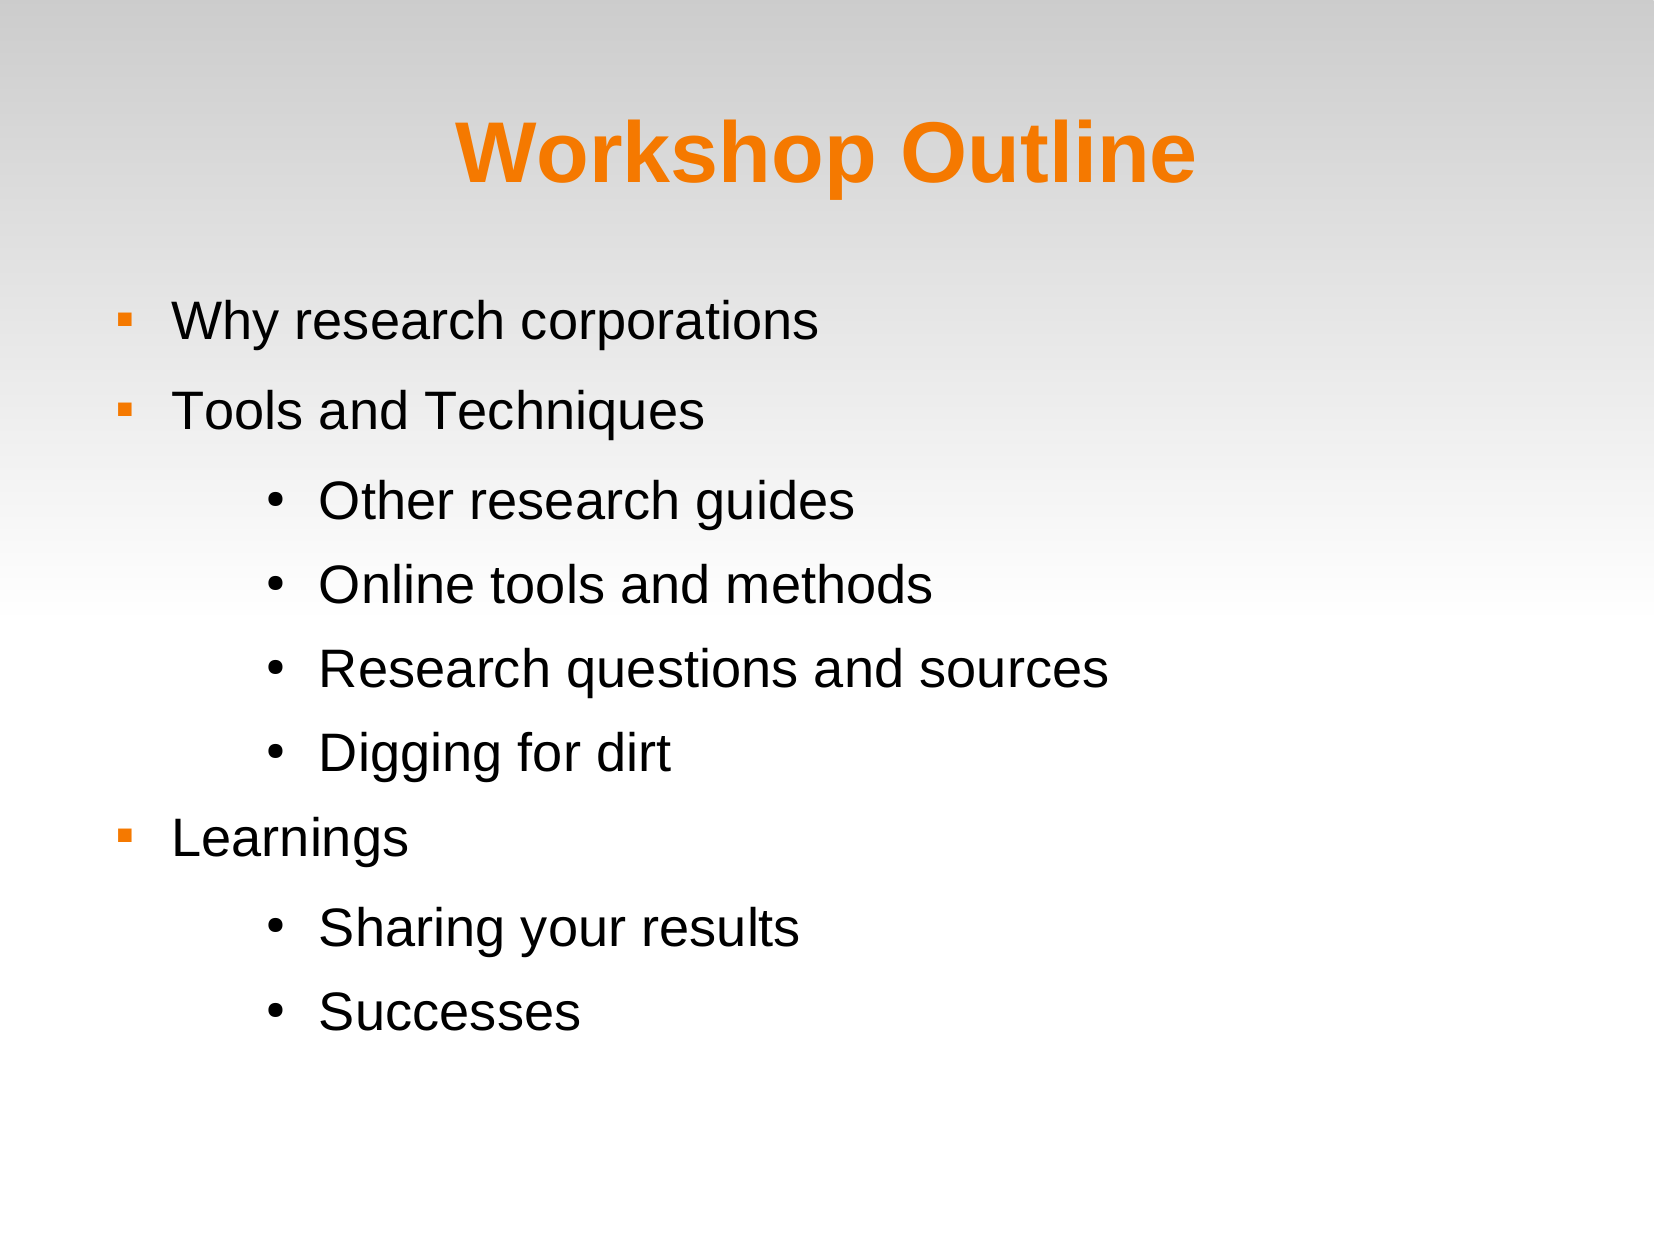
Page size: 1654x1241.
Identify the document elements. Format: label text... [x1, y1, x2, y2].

title Workshop Outline [82, 49, 1571, 257]
list Why research corporations Tools and Techniques Other research guides Online tools and methods Research questions and sources Digging for dirt Learnings Sharing your results Successes [82, 290, 1571, 1109]
